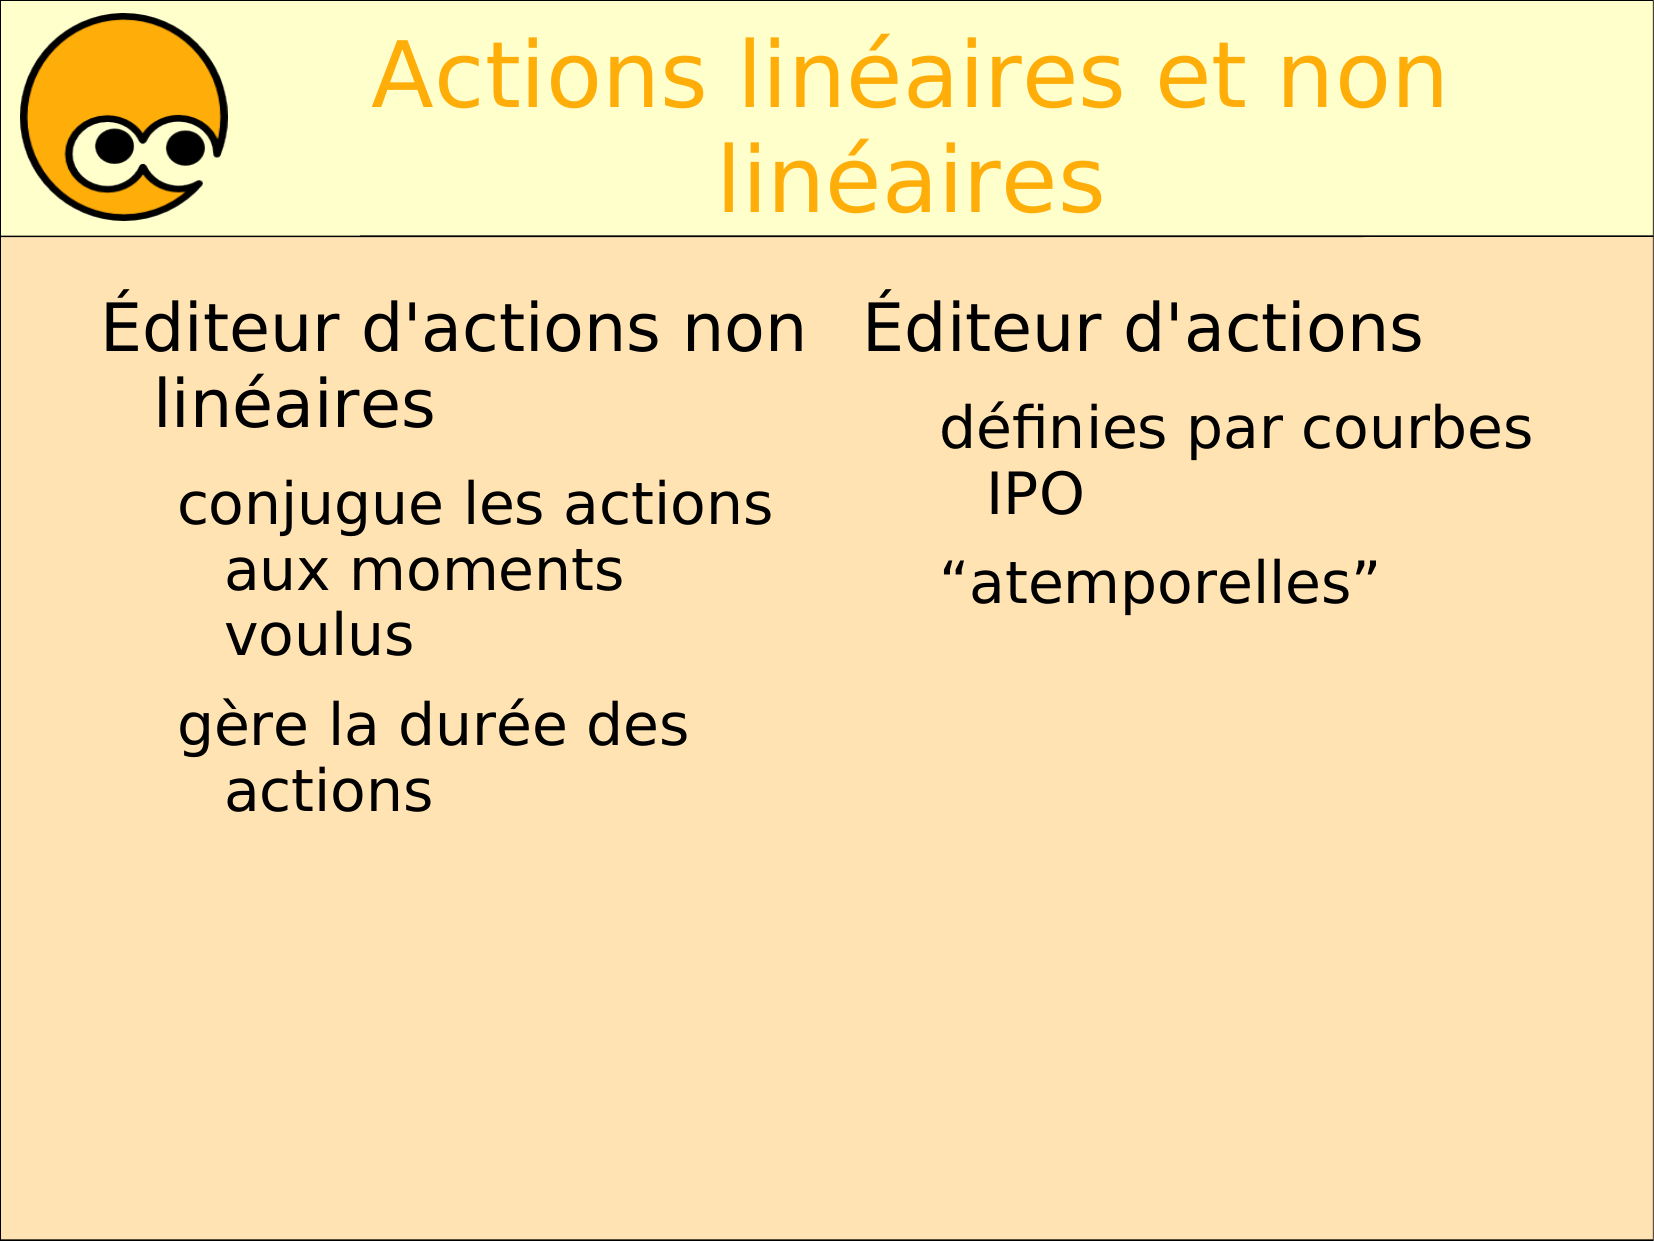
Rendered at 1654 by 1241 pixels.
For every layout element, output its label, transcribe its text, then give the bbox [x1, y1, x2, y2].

list Éditeur d'actions définies par courbes IPO “atemporelles” [845, 290, 1572, 1109]
list Éditeur d'actions non linéaires conjugue les actions aux moments voulus gère la durée des actions [82, 290, 809, 1109]
picture [20, 13, 228, 221]
title Actions linéaires et non linéaires [252, 20, 1571, 236]
